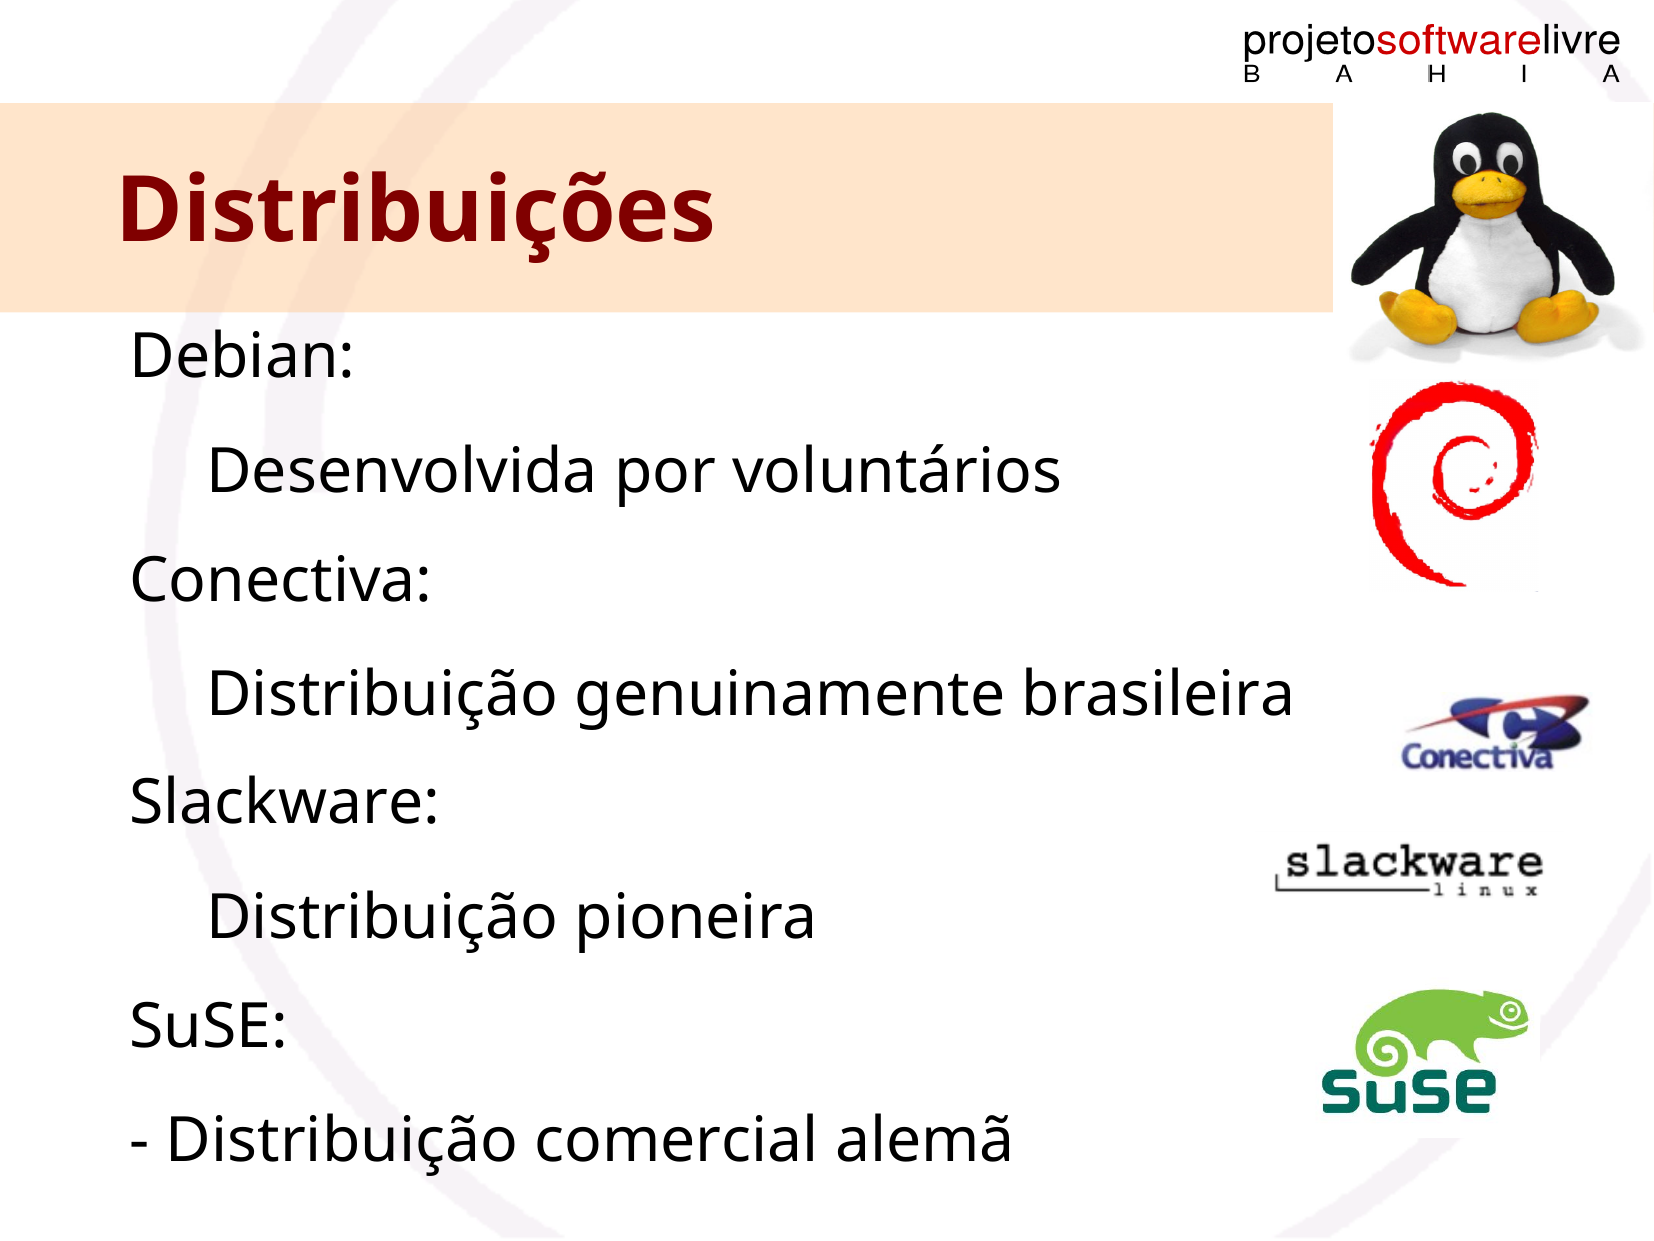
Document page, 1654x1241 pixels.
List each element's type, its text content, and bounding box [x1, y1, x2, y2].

list Debian: Desenvolvida por voluntários Conectiva: Distribuição genuinamente brasileira Slackware: Distribuição pioneira SuSE: - Distribuição comercial alemã [111, 311, 1524, 1224]
title Distribuições [115, 143, 1561, 269]
picture [0, 0, 1654, 1241]
